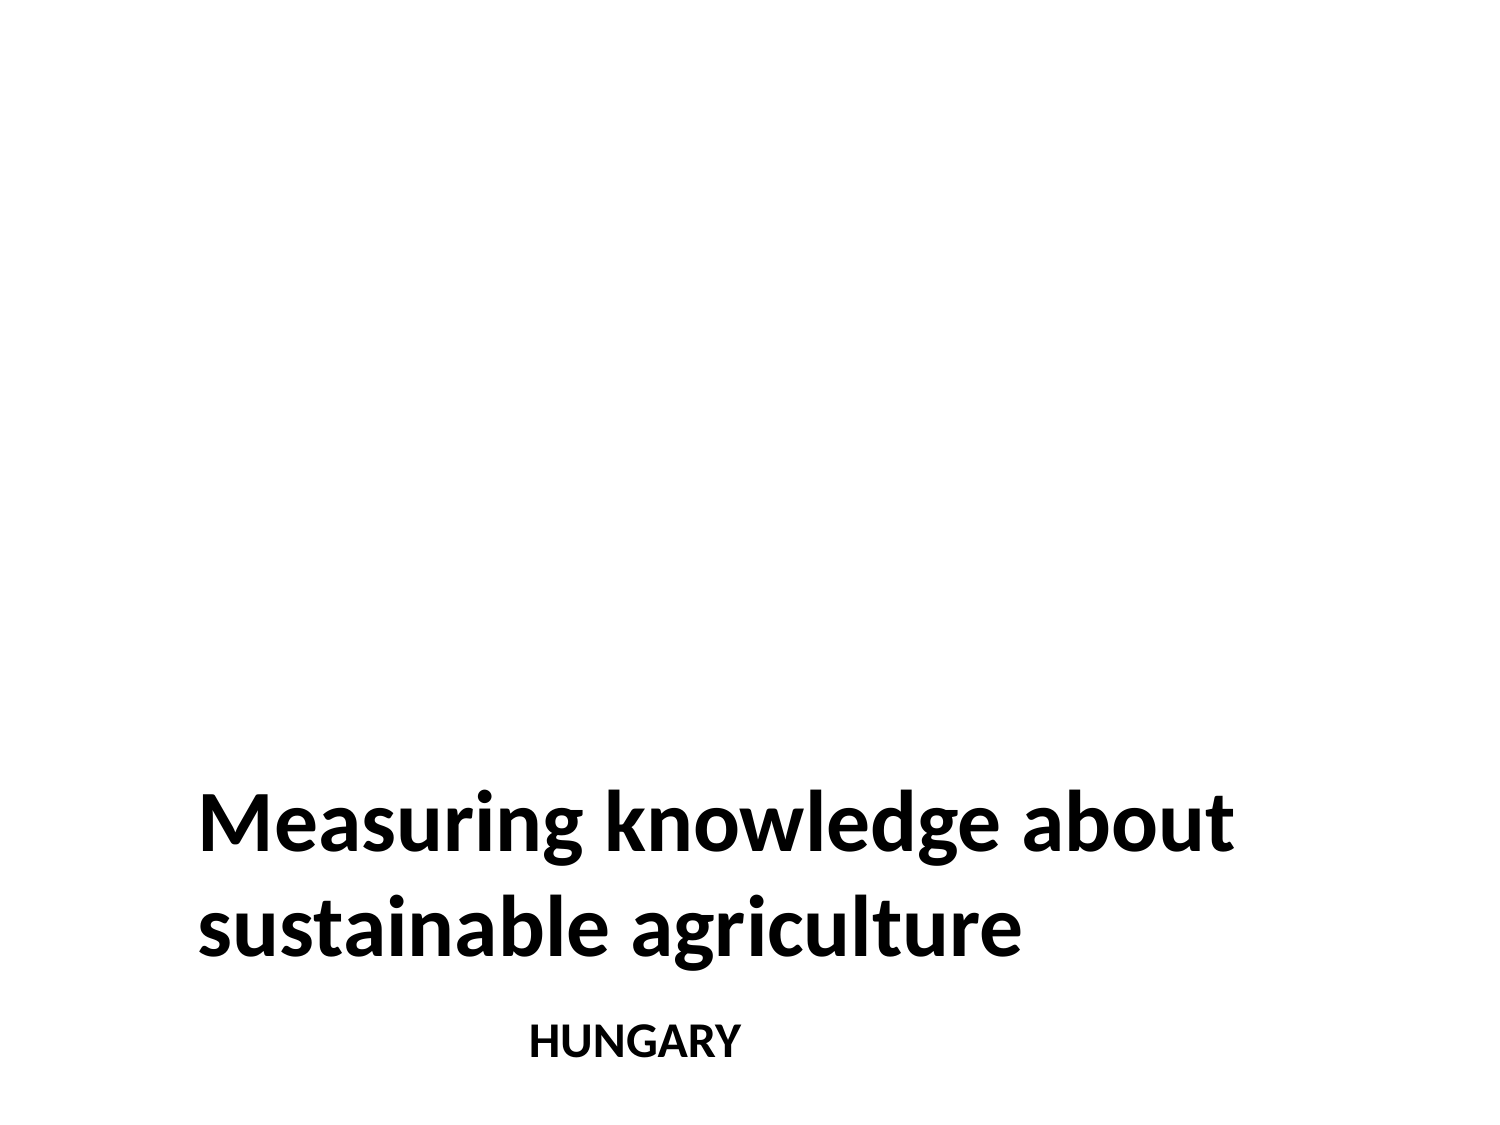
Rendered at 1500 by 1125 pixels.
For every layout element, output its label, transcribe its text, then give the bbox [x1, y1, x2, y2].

subtitle HUNGARY [513, 999, 1125, 1090]
title Measuring knowledge about sustainable agriculture [183, 786, 1290, 951]
